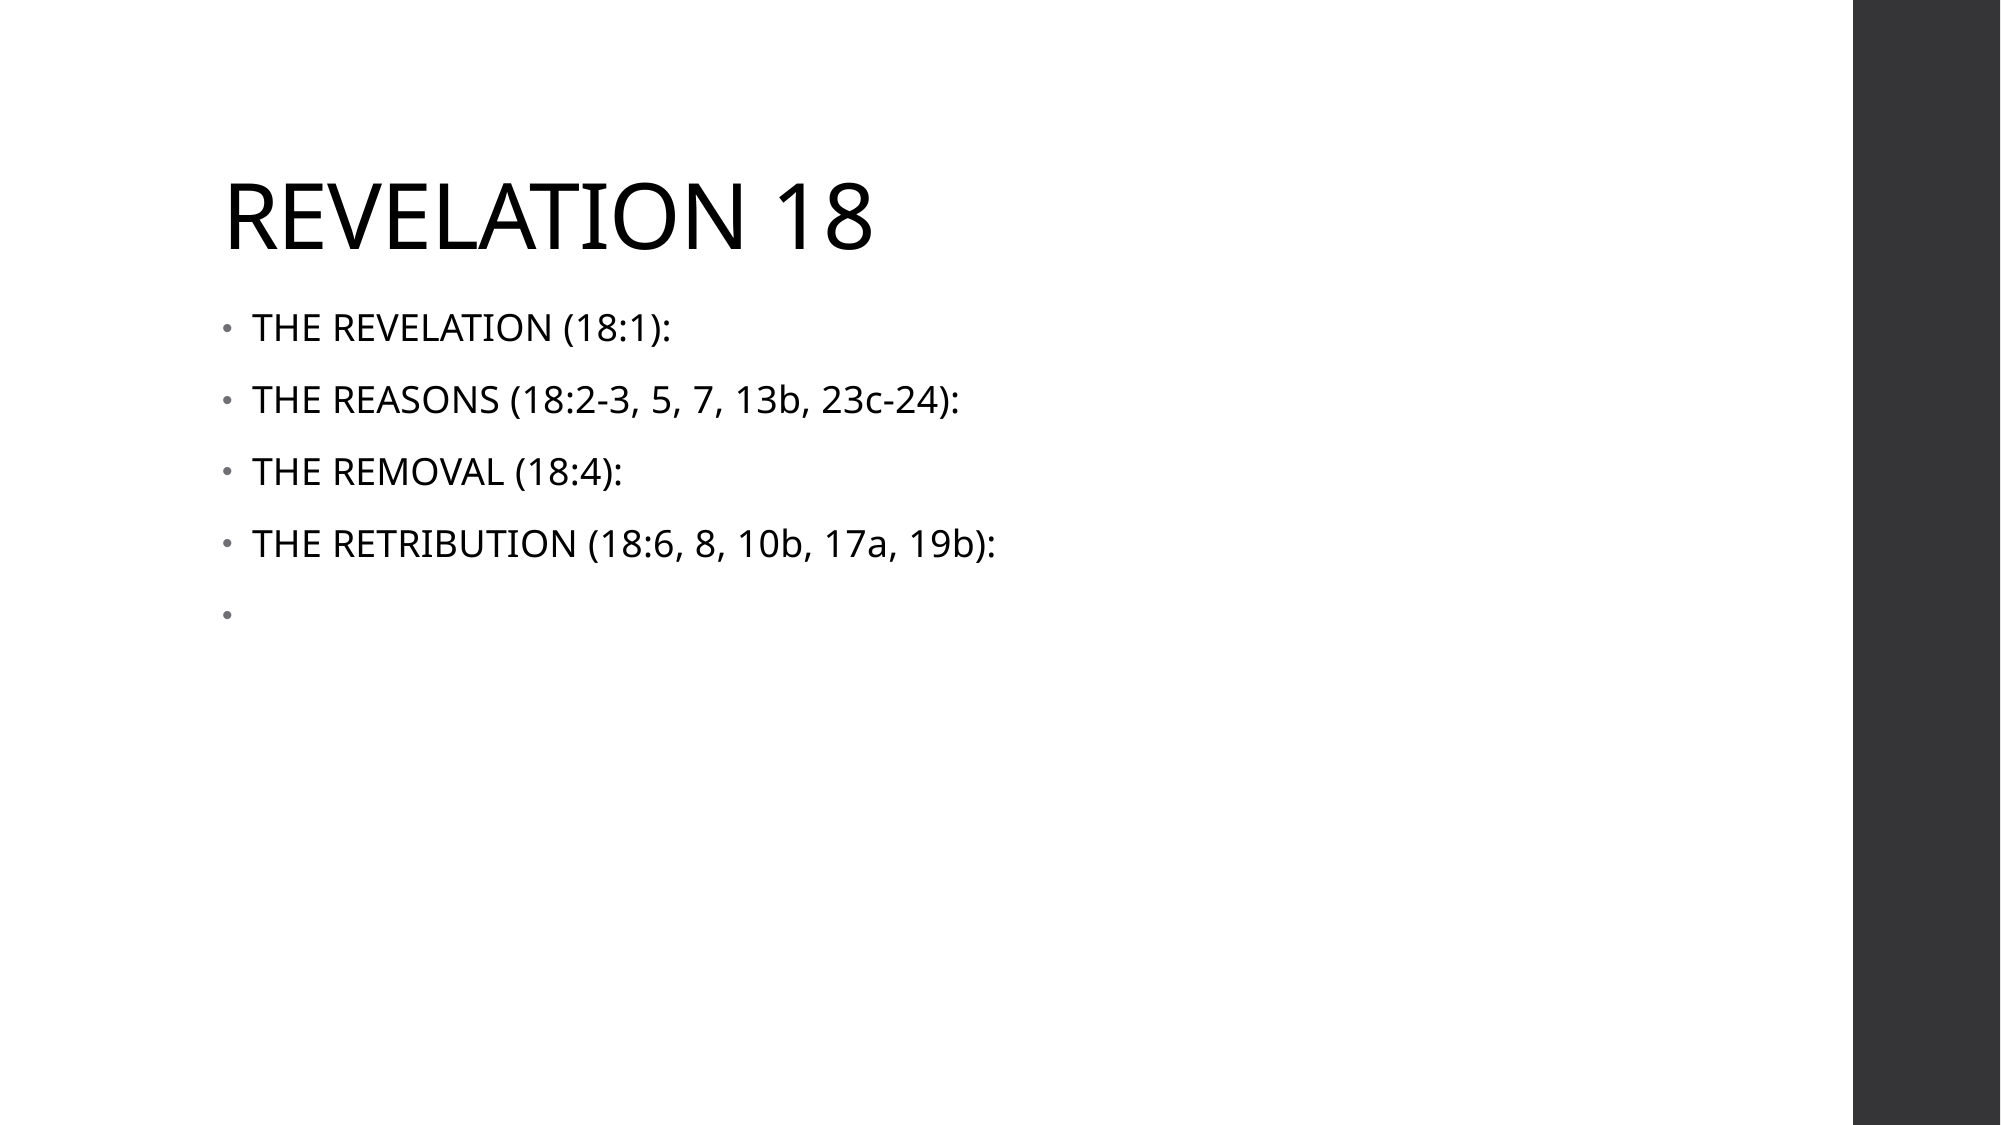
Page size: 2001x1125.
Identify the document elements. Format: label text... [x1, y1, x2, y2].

list THE REVELATION (18:1): THE REASONS (18:2-3, 5, 7, 13b, 23c-24): THE REMOVAL (18:4): THE RETRIBUTION (18:6, 8, 10b, 17a, 19b): [206, 299, 1617, 1014]
title REVELATION 18 [206, 60, 1797, 278]
